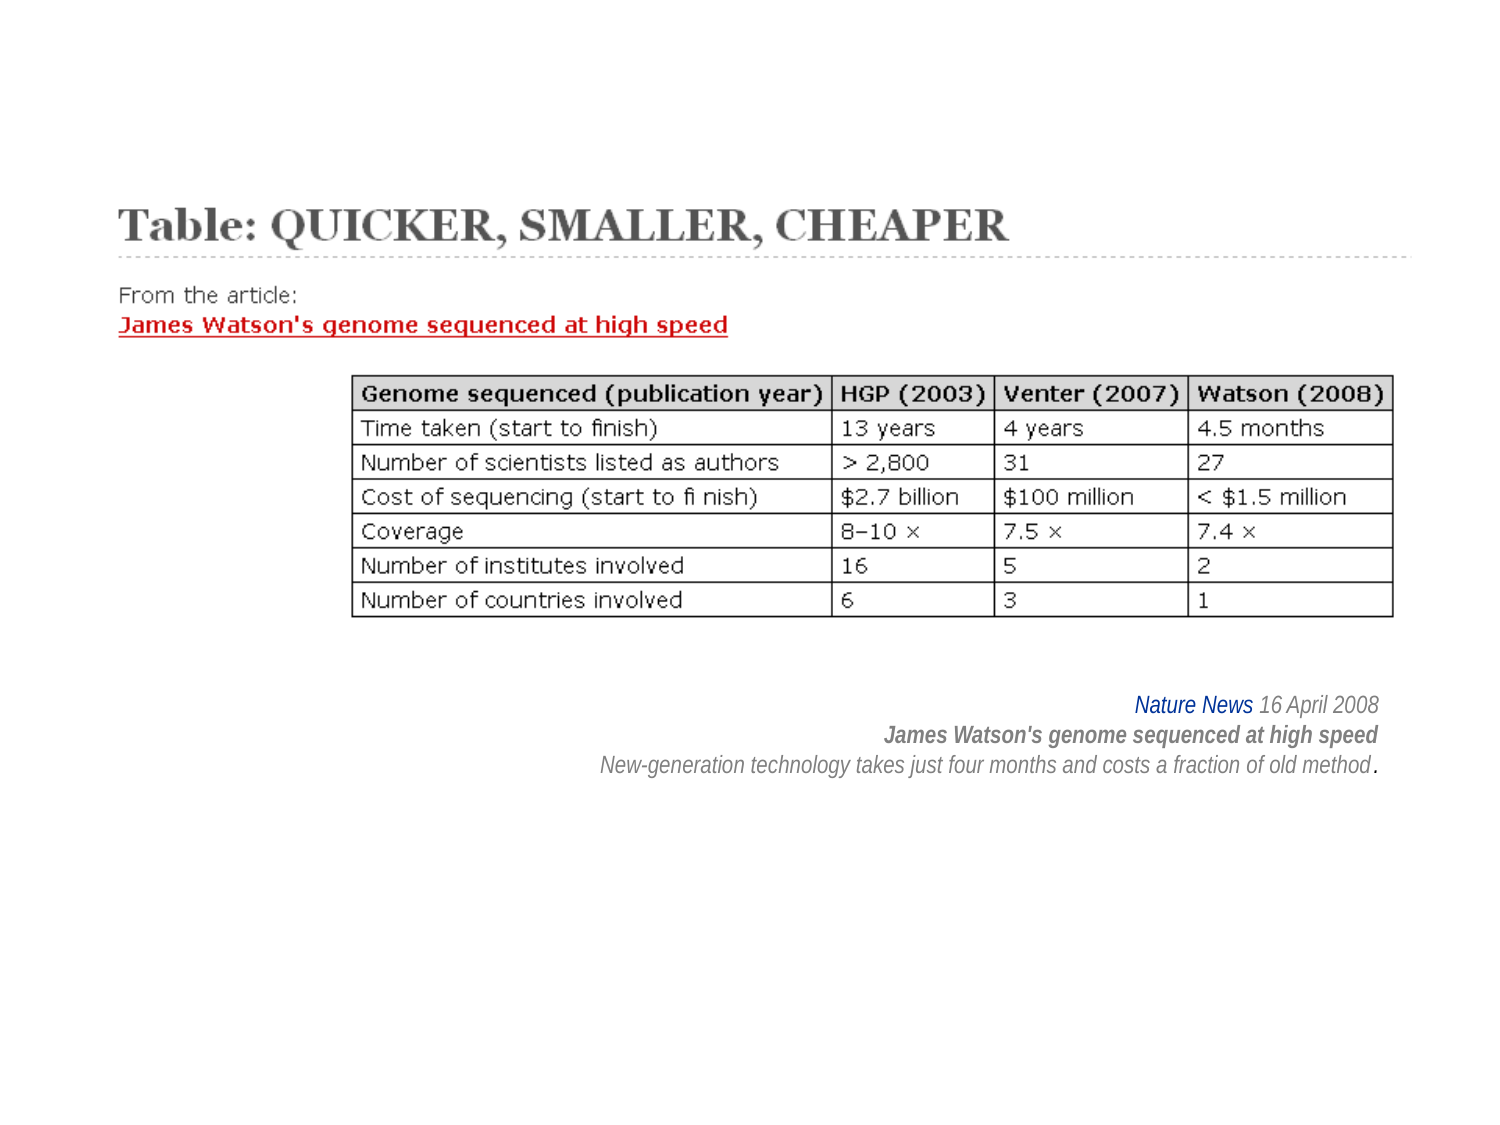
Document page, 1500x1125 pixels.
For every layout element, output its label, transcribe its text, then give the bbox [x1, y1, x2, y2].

picture [100, 184, 1412, 634]
text_box Nature News 16 April 2008 James Watson's genome sequenced at high speed New-generation technology takes just four months and costs a fraction of old method. [585, 680, 1394, 786]
